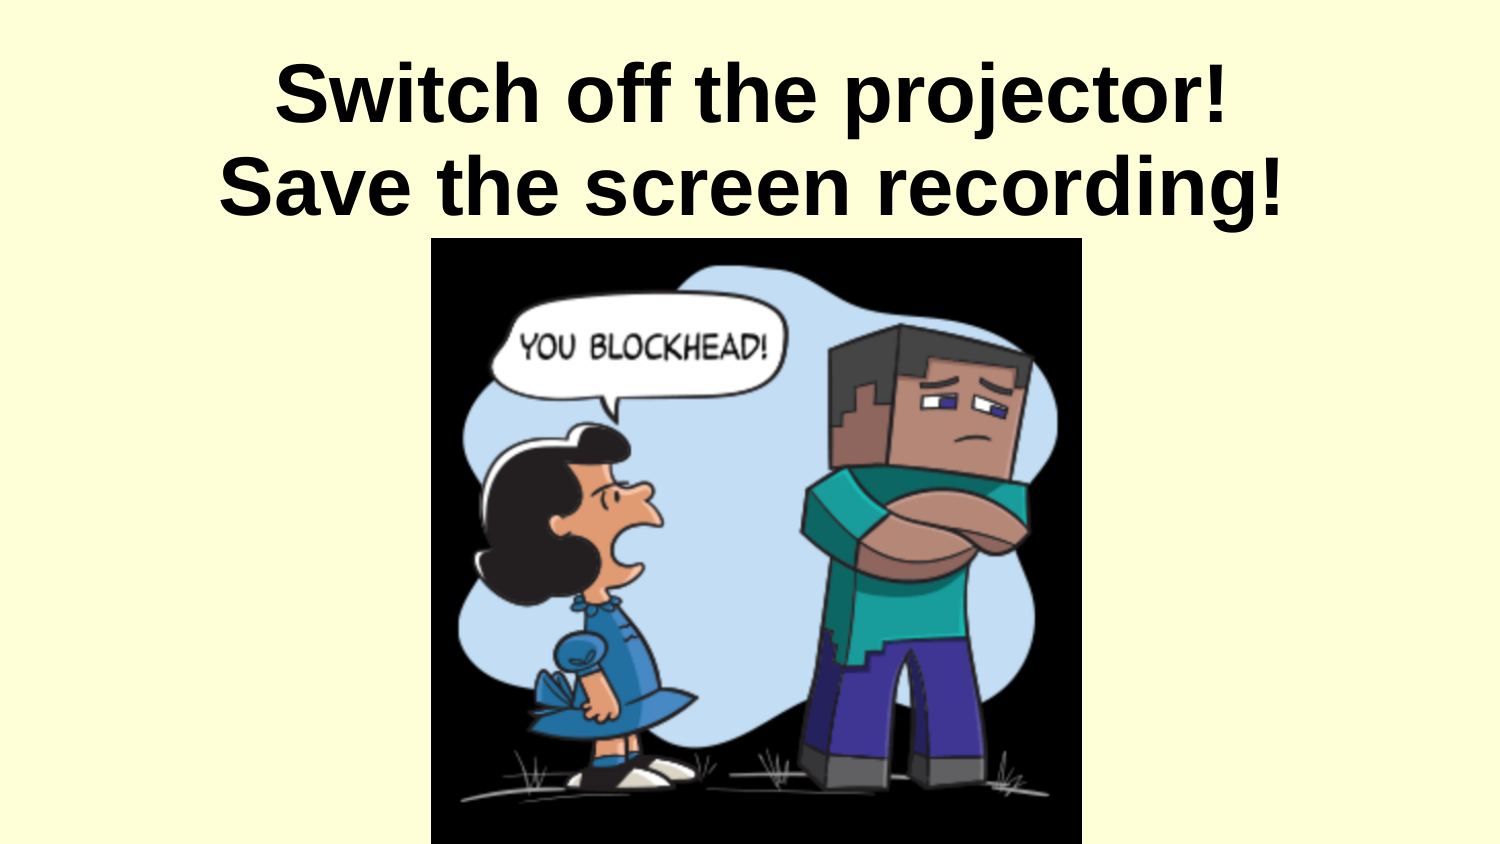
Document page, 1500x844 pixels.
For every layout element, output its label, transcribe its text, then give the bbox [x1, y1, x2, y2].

picture [431, 238, 1082, 844]
text_box Switch off the projector! Save the screen recording! [59, 39, 1447, 241]
